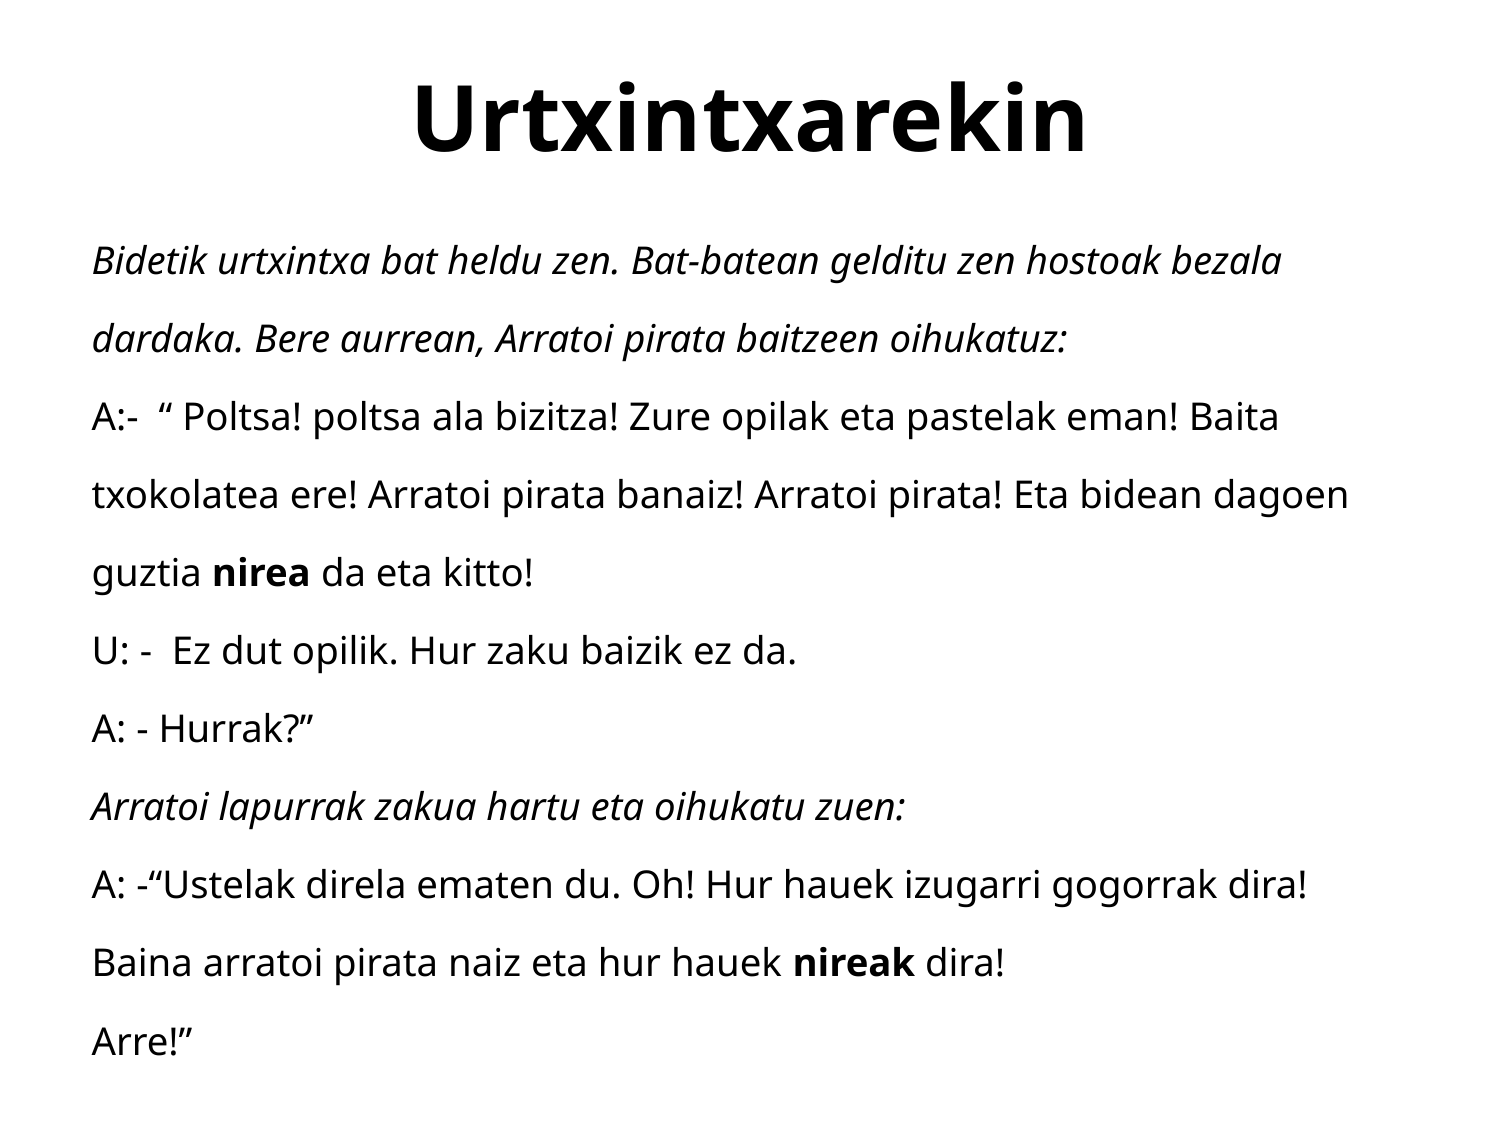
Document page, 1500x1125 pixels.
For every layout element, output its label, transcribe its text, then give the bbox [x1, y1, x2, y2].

list Bidetik urtxintxa bat heldu zen. Bat-batean gelditu zen hostoak bezala dardaka. Bere aurrean, Arratoi pirata baitzeen oihukatuz: A:- “ Poltsa! poltsa ala bizitza! Zure opilak eta pastelak eman! Baita txokolatea ere! Arratoi pirata banaiz! Arratoi pirata! Eta bidean dagoen guztia nirea da eta kitto! U: - Ez dut opilik. Hur zaku baizik ez da. A: - Hurrak?” Arratoi lapurrak zakua hartu eta oihukatu zuen: A: -“Ustelak direla ematen du. Oh! Hur hauek izugarri gogorrak dira! Baina arratoi pirata naiz eta hur hauek nireak dira! Arre!” [76, 196, 1427, 1071]
title Urtxintxarekin [75, 45, 1425, 185]
